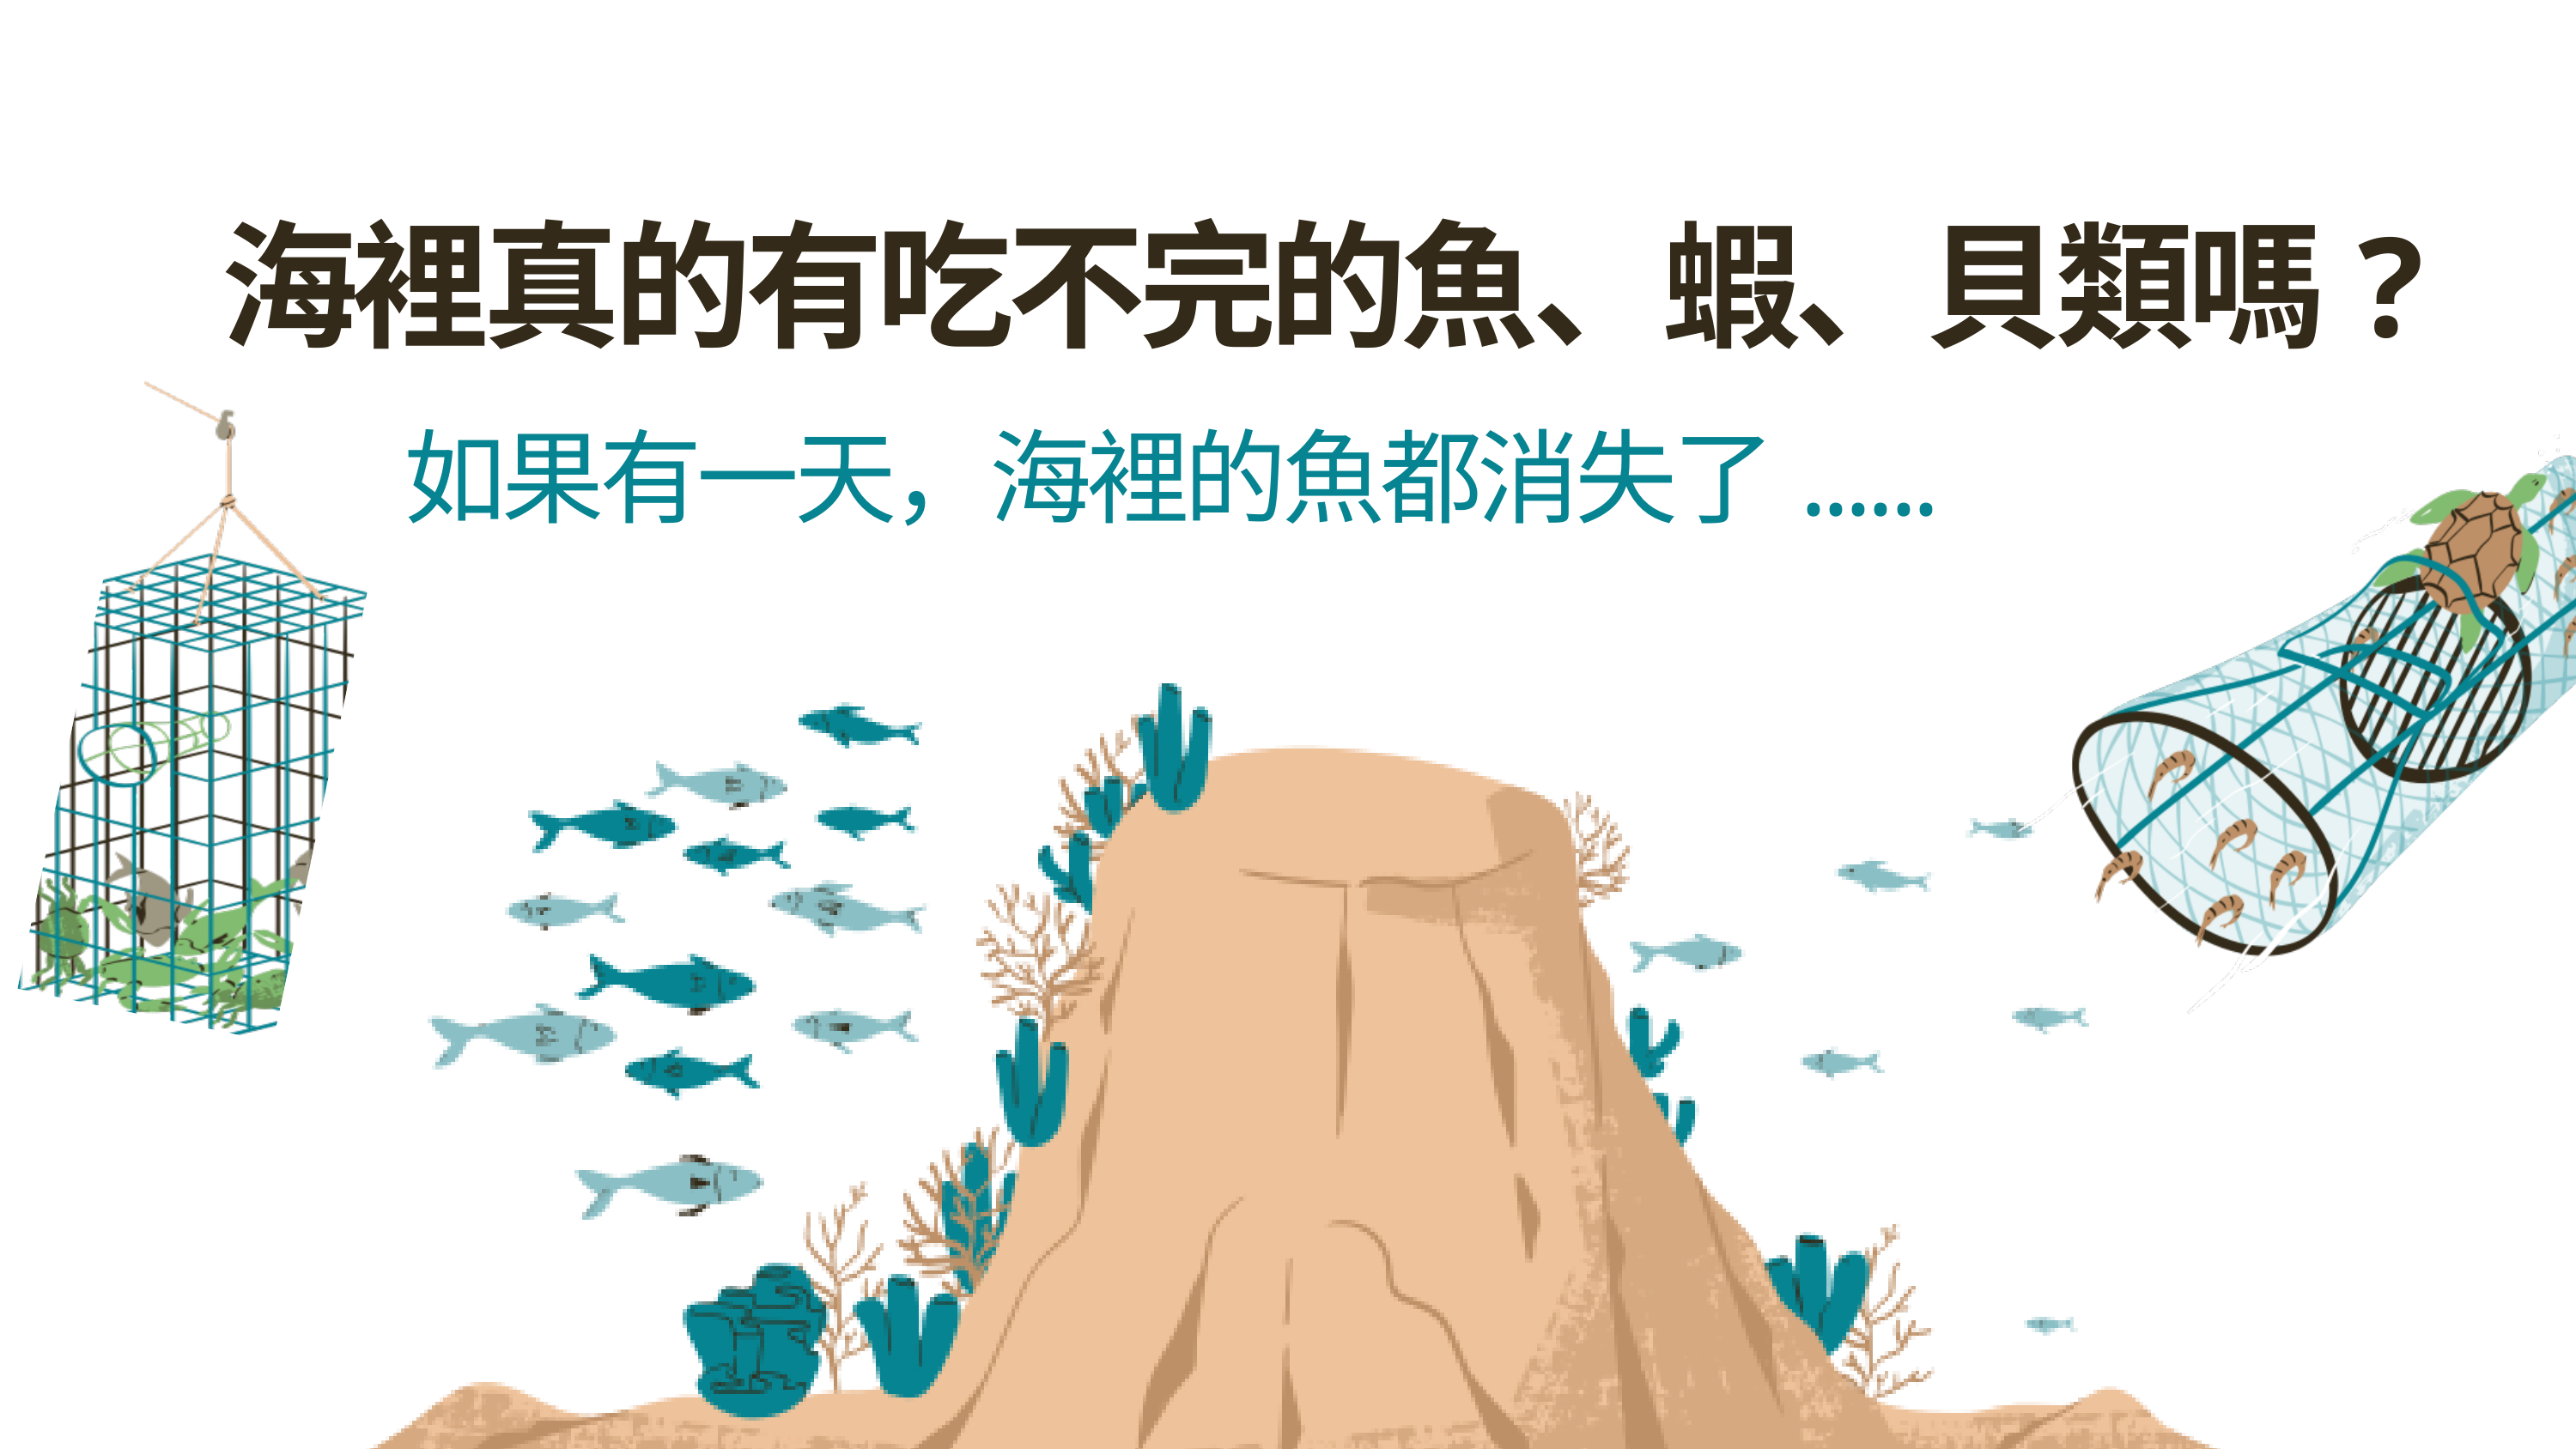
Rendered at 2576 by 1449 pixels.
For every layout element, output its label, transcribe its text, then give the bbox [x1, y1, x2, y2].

text_box 海裡真的有吃不完的魚、蝦、貝類嗎? [0, 172, 2576, 356]
text_box [17, 361, 2576, 1449]
text_box 如果有一天，海裡的魚都消失了...... [404, 392, 2172, 525]
